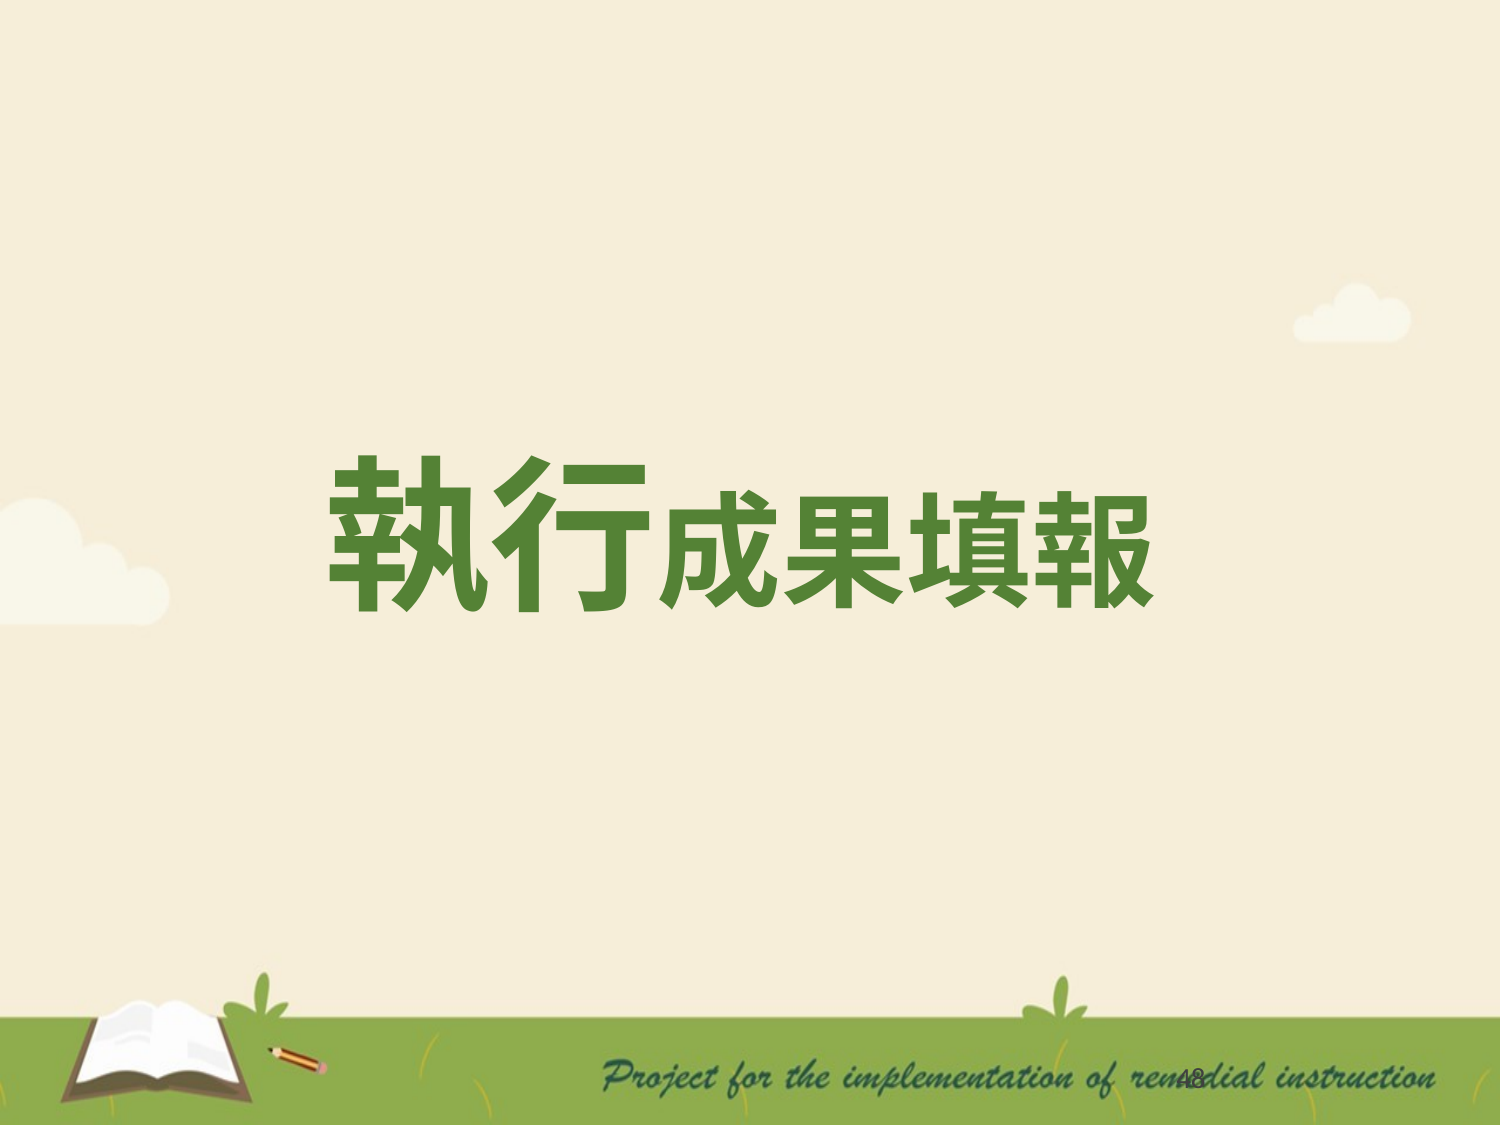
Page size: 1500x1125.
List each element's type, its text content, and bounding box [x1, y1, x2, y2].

title 執行成果填報 [64, 361, 1415, 727]
text_box [1161, 1046, 1499, 1107]
